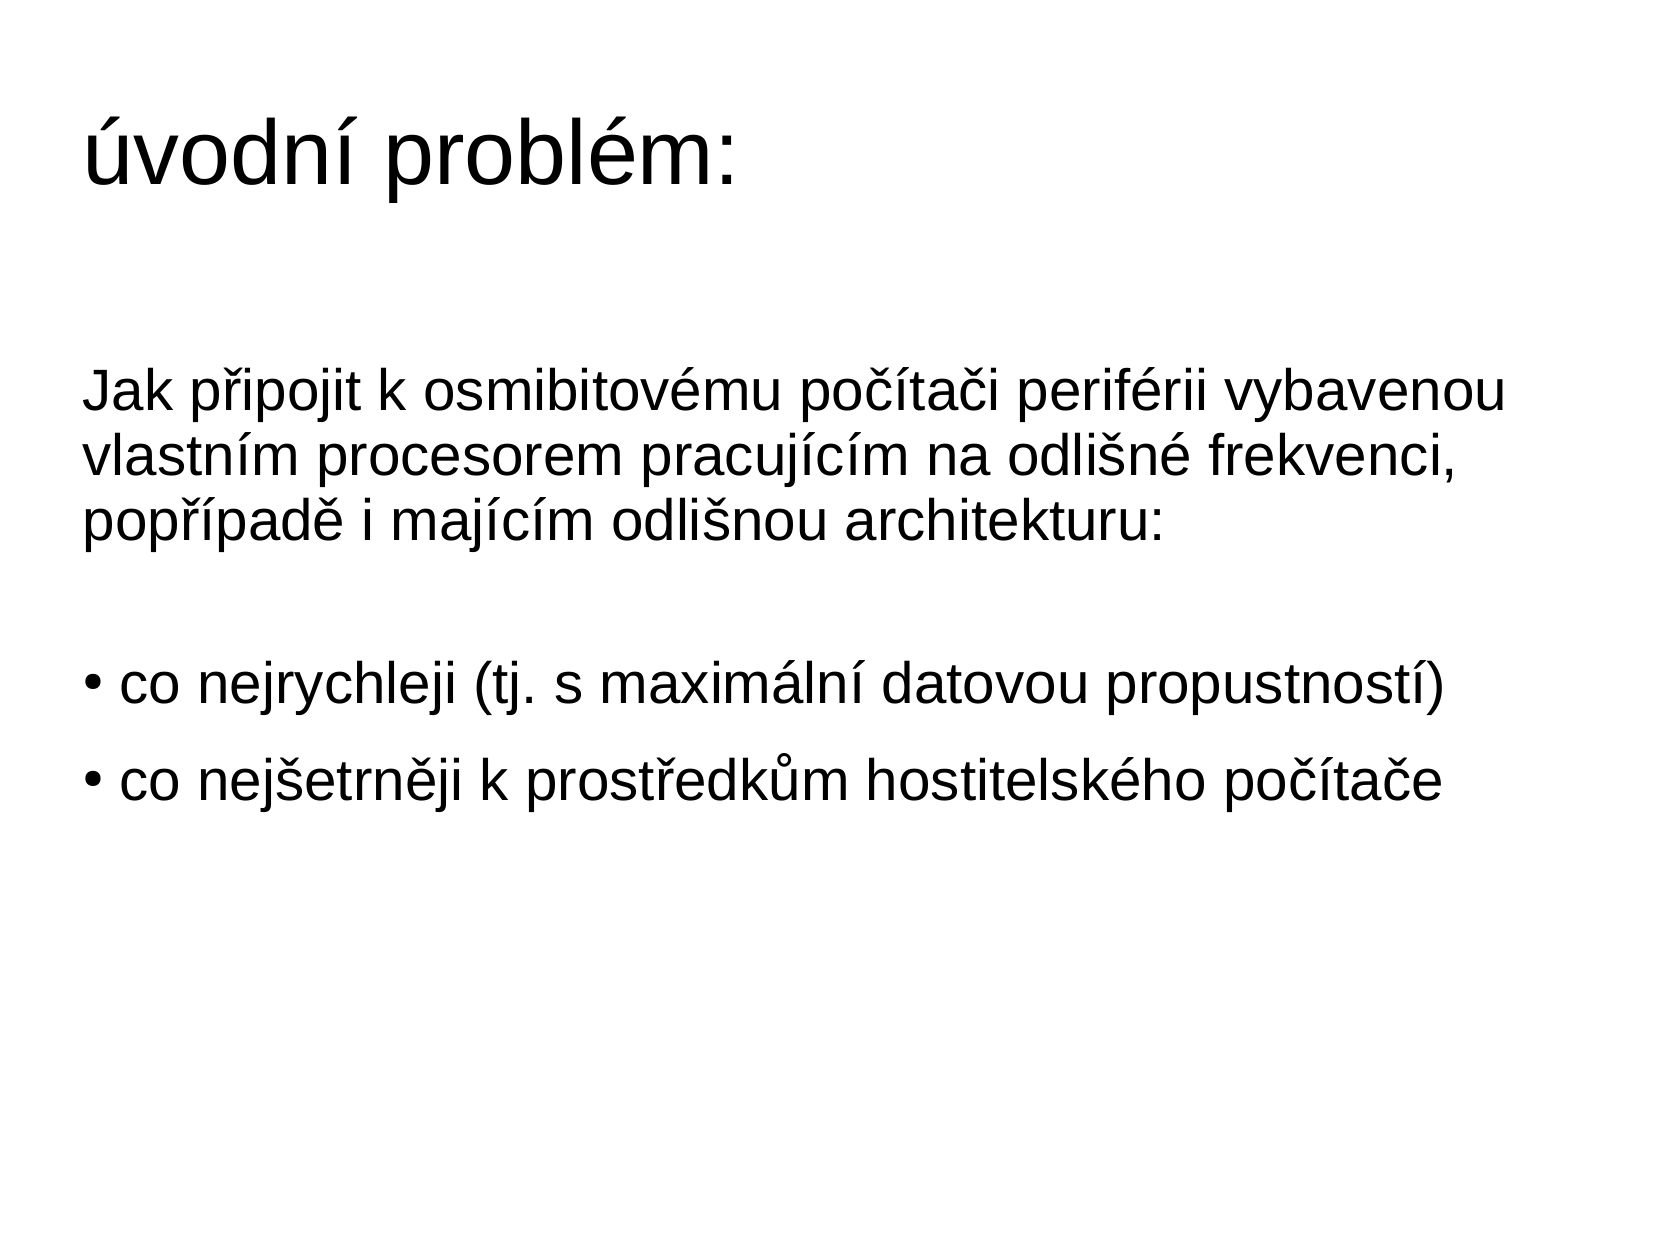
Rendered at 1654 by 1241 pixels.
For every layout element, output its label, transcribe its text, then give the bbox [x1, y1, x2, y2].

subtitle Jak připojit k osmibitovému počítači periférii vybavenou vlastním procesorem pracujícím na odlišné frekvenci, popřípadě i majícím odlišnou architekturu: co nejrychleji (tj. s maximální datovou propustností) co nejšetrněji k prostředkům hostitelského počítače [82, 297, 1571, 1102]
title úvodní problém: [82, 49, 1571, 257]
